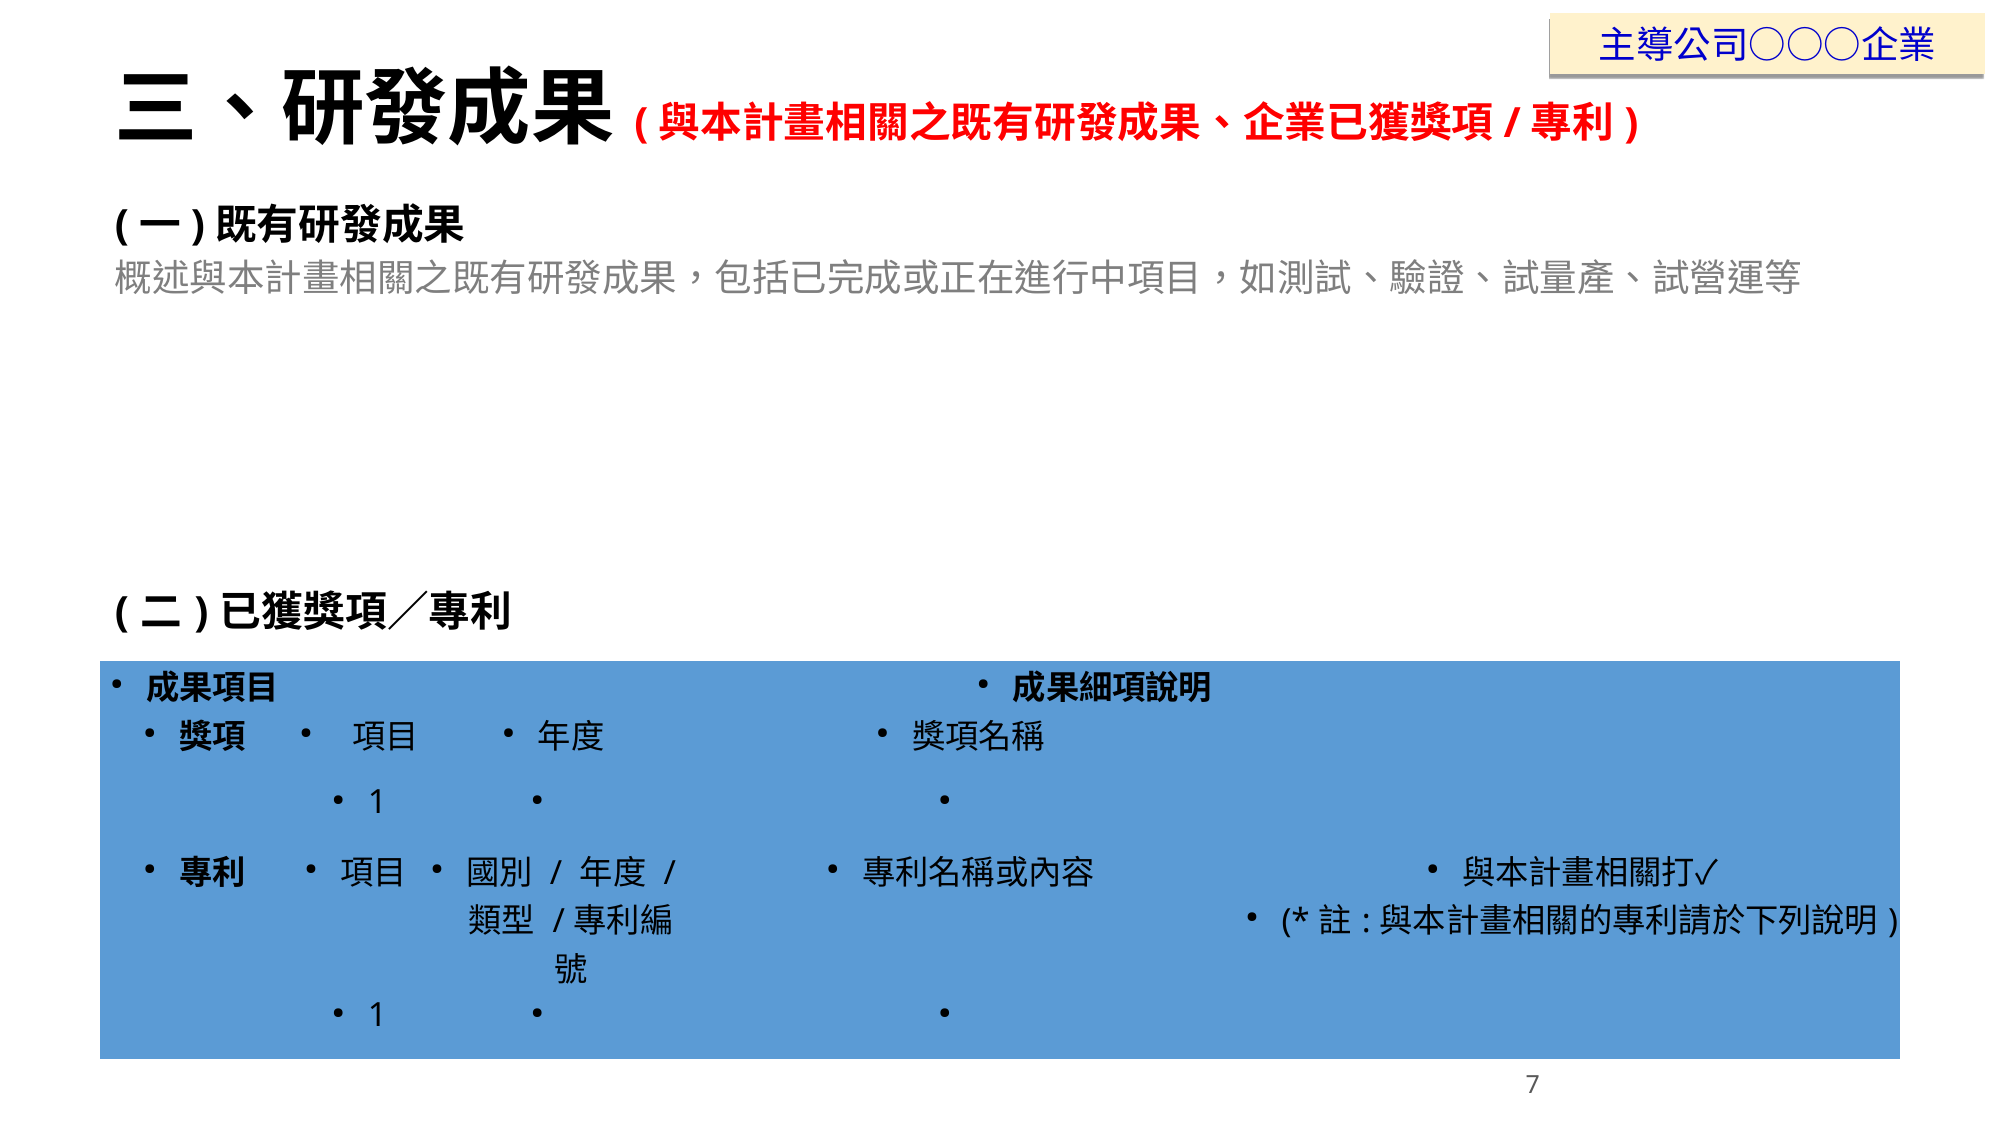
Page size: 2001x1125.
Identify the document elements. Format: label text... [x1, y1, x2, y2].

table_cell 國別 / 年度 / 類型 /專利編號 [429, 846, 677, 991]
table_cell [1244, 991, 1900, 1059]
table_cell 獎項 [100, 710, 290, 846]
title 三、研發成果(與本計畫相關之既有研發成果、企業已獲獎項/專利) [99, 56, 1900, 166]
table_cell [1244, 710, 1900, 778]
text_box 7 [1510, 1061, 1961, 1097]
table_cell [677, 778, 1244, 846]
table_cell [677, 991, 1244, 1059]
table_cell [429, 991, 677, 1059]
table_cell 獎項名稱 [677, 710, 1244, 778]
table_cell 專利 [100, 846, 290, 1059]
table_cell 1 [290, 778, 429, 846]
text_box (一)既有研發成果 概述與本計畫相關之既有研發成果，包括已完成或正在進行中項目，如測試、驗證、試量產、試營運等 [99, 196, 1900, 321]
table_cell [1244, 778, 1900, 846]
table_cell 1 [290, 991, 429, 1059]
table_cell 專利名稱或內容 [677, 846, 1244, 991]
text_box 主導公司○○○企業 [1550, 13, 1985, 74]
table_header 成果項目 [100, 661, 290, 710]
table_cell 與本計畫相關打✓ (*註:與本計畫相關的專利請於下列說明) [1244, 846, 1900, 991]
table_cell 項目 [290, 846, 429, 991]
text_box (二)已獲獎項／專利 [99, 574, 1900, 649]
table_cell [429, 778, 677, 846]
table_header 成果細項說明 [290, 661, 1900, 710]
table_cell 年度 [429, 710, 677, 778]
table_cell 項目 [290, 710, 429, 778]
